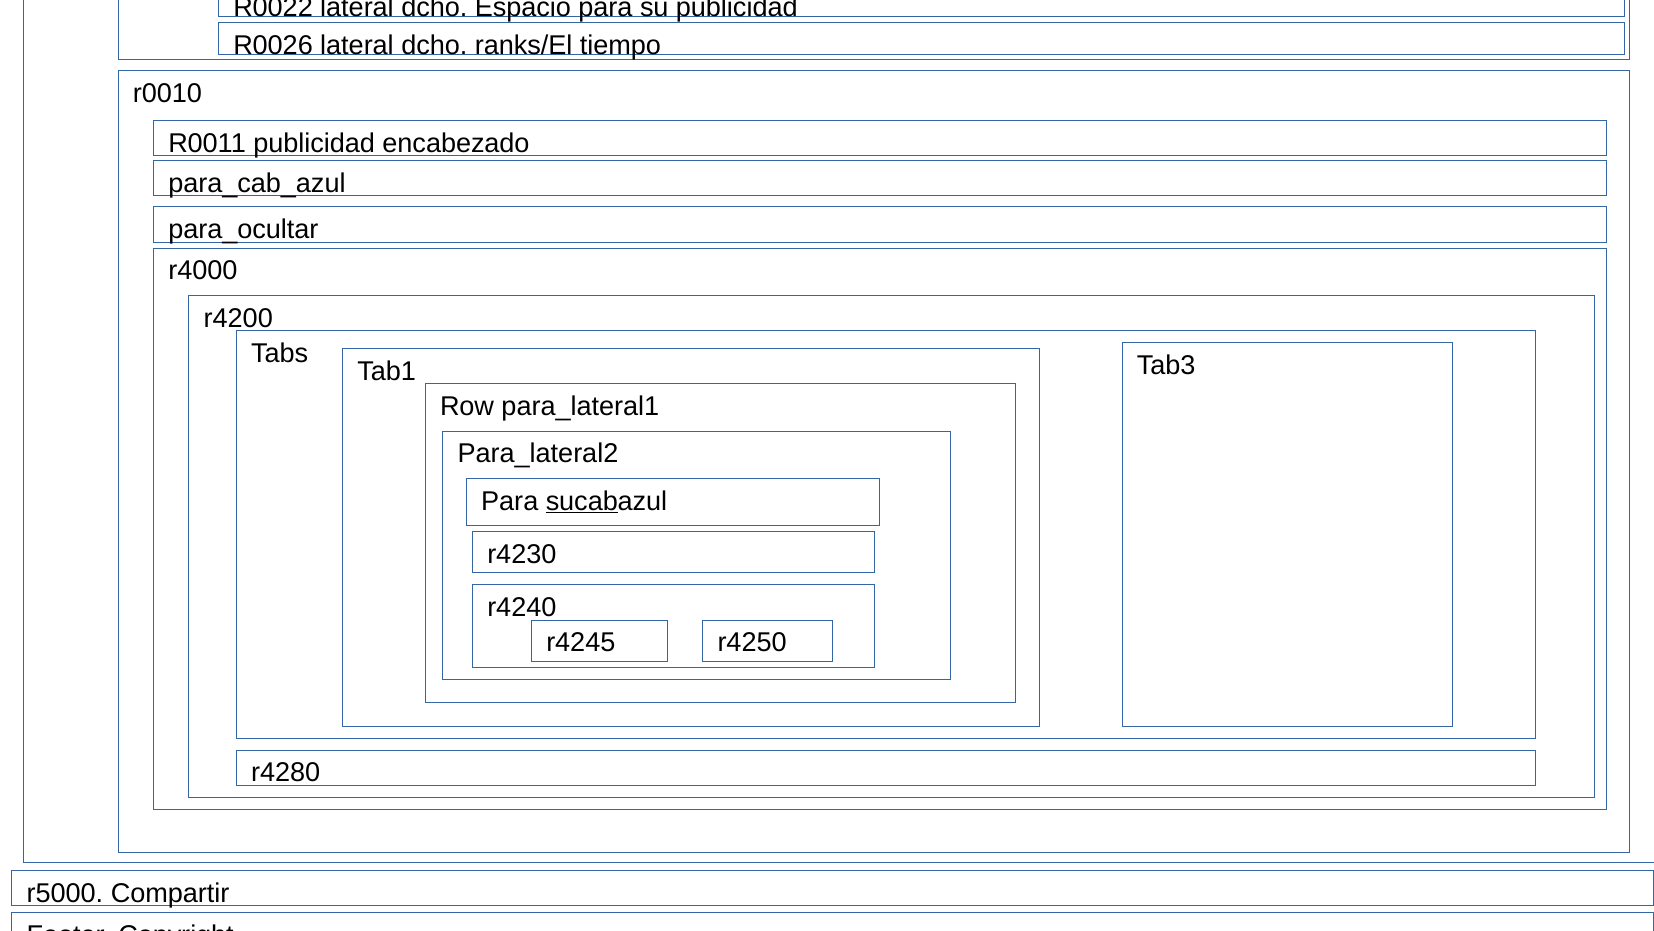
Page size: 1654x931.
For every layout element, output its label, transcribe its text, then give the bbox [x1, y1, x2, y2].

text_box r0000 [23, 0, 1654, 863]
text_box Row para_lateral1 [425, 383, 1016, 703]
text_box para_ocultar [153, 206, 1607, 243]
text_box r0020 [634, 0, 1630, 60]
text_box Para sucabazul [466, 478, 880, 526]
text_box R0011 publicidad encabezado [153, 120, 1607, 156]
text_box r5000. Compartir [11, 870, 1654, 906]
text_box r4000 [153, 248, 1607, 810]
text_box r0020 [510, 17, 580, 22]
text_box Tabs [236, 330, 1536, 739]
text_box r0010 [118, 70, 1630, 853]
text_box R0026 lateral dcho. ranks/El tiempo [218, 22, 1625, 55]
text_box r4280 [236, 750, 1536, 786]
text_box r4200 [188, 295, 1595, 798]
text_box para_cab_azul [153, 160, 1607, 196]
text_box r4245 [531, 620, 668, 662]
text_box Tab3 [1122, 342, 1453, 727]
text_box R0022 lateral dcho. Espacio para su publicidad [218, 0, 1625, 17]
text_box r0020 [582, 17, 677, 22]
text_box Para_lateral2 [442, 431, 951, 680]
text_box r4250 [702, 620, 833, 662]
text_box r4240 [472, 584, 875, 668]
text_box r4230 [472, 531, 875, 573]
text_box r0020 [118, 0, 632, 60]
text_box Footer. Copyright [11, 912, 1654, 931]
text_box Tab1 [342, 348, 1040, 727]
